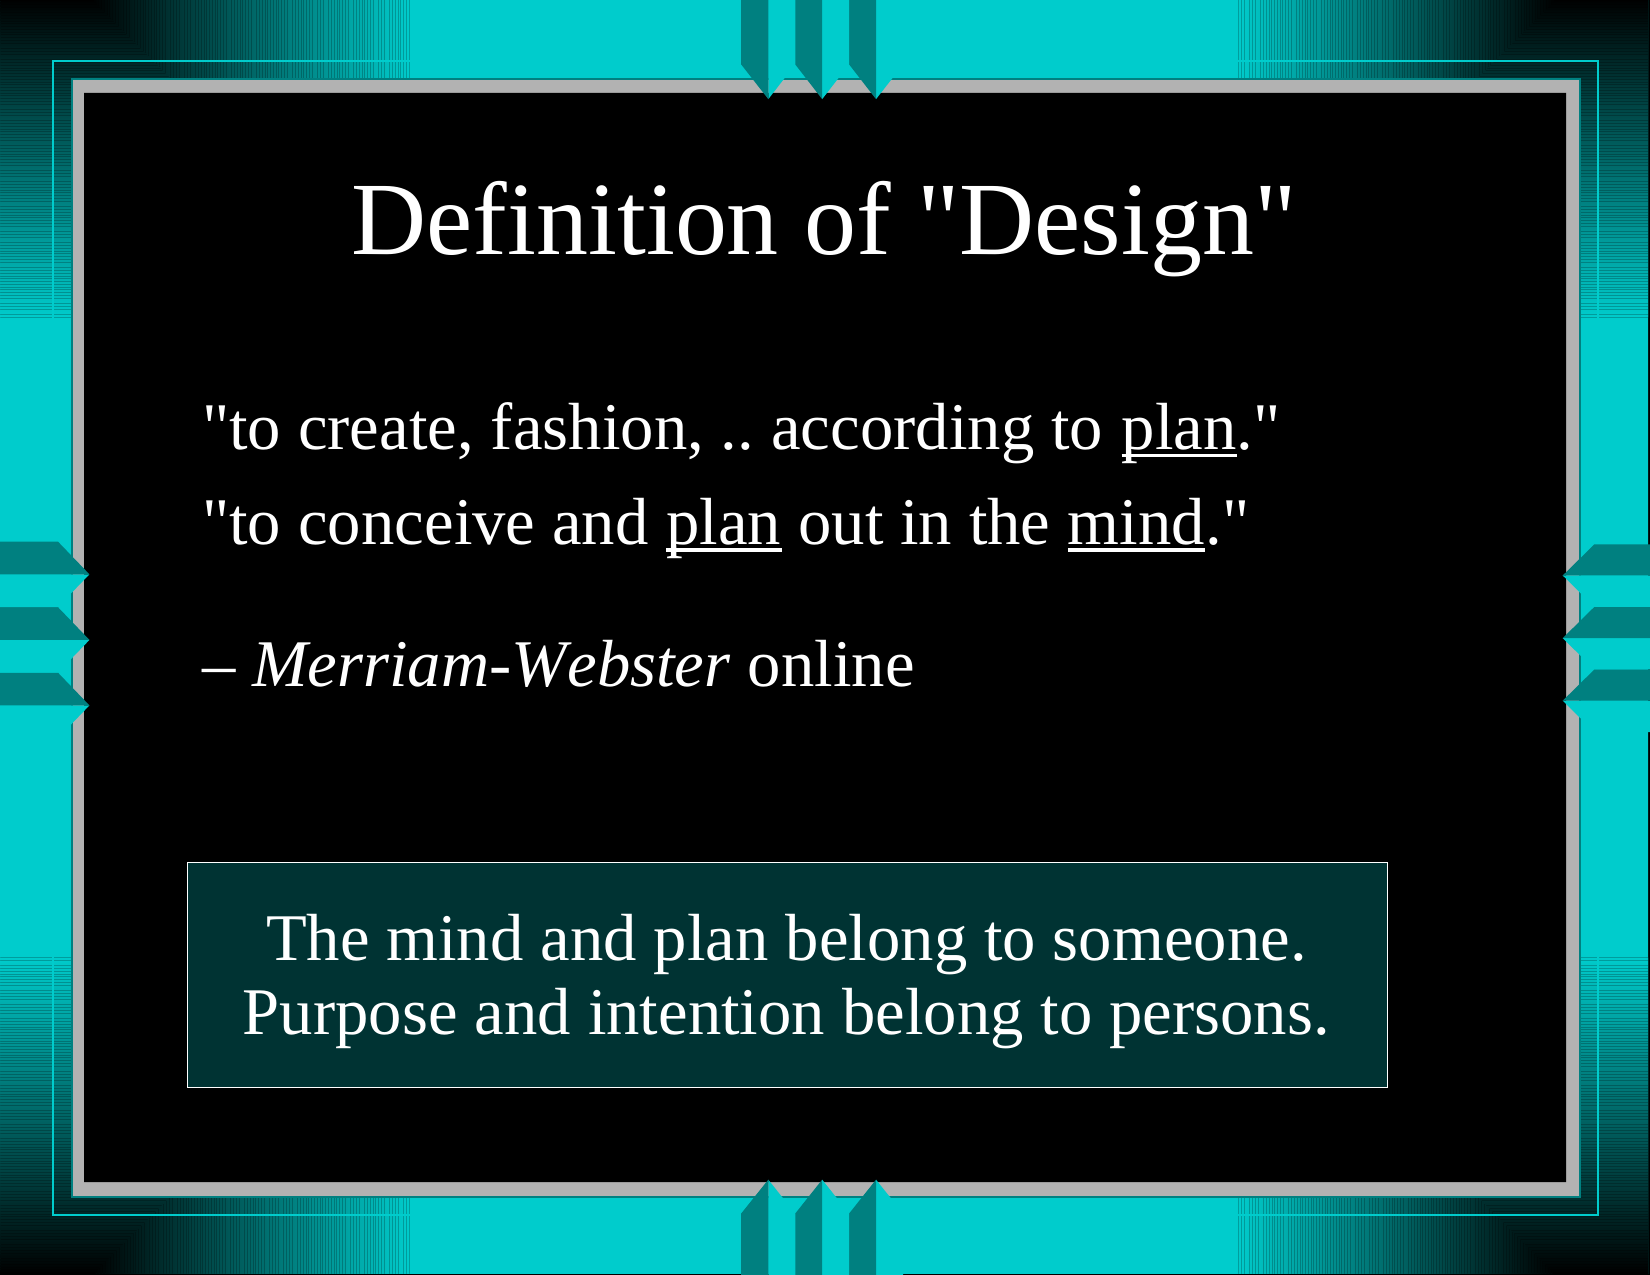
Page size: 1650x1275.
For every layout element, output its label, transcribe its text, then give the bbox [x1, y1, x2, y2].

text_box The mind and plan belong to someone. Purpose and intention belong to persons. [187, 862, 1388, 1088]
title Definition of "Design" [123, 113, 1527, 326]
text_box "to conceive and plan out in the mind." [187, 477, 1388, 600]
text_box "to create, fashion, .. according to plan." [187, 382, 1388, 477]
text_box – Merriam-Webster online [187, 619, 1388, 742]
